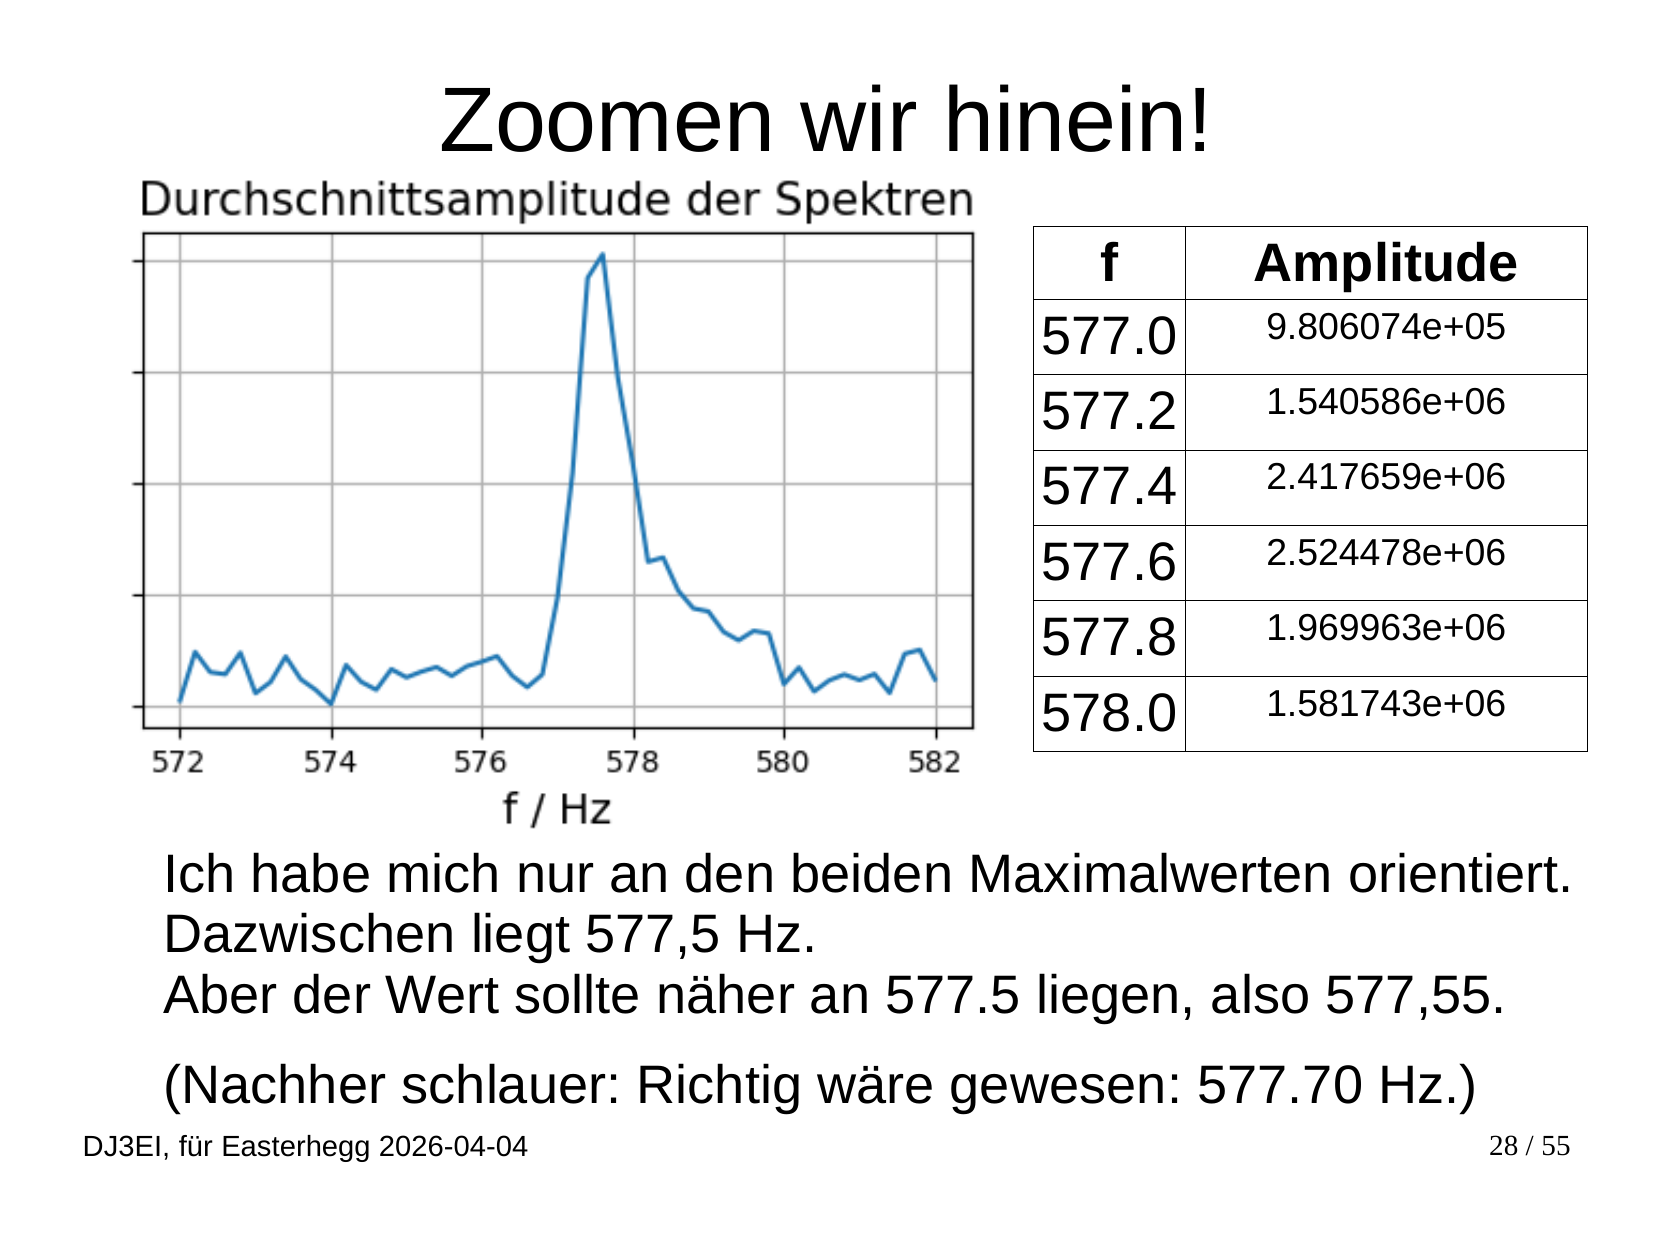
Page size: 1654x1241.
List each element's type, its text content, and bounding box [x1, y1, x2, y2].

table_cell 577.2 [1034, 375, 1185, 450]
picture [111, 160, 996, 852]
table_cell 2.417659e+06 [1186, 451, 1587, 525]
table_cell 577.6 [1034, 526, 1185, 600]
title Zoomen wir hinein! [82, 49, 1571, 191]
table_header f [1034, 227, 1185, 299]
table_cell 577.8 [1034, 601, 1185, 676]
table_cell 9.806074e+05 [1186, 300, 1587, 374]
table_cell 577.4 [1034, 451, 1185, 525]
table_cell 2.524478e+06 [1186, 526, 1587, 600]
table_cell 1.969963e+06 [1186, 601, 1587, 676]
text_box Ich habe mich nur an den beiden Maximalwerten orientiert. Dazwischen liegt 577,5 Hz. Aber der Wert sollte näher an 577.5 liegen, also 577,55. (Nachher schlauer: Richtig wäre gewesen: 577.70 Hz.) [148, 835, 1590, 1123]
table_cell 1.540586e+06 [1186, 375, 1587, 450]
table_cell 577.0 [1034, 300, 1185, 374]
table_cell 578.0 [1034, 677, 1185, 751]
table_cell 1.581743e+06 [1186, 677, 1587, 751]
table_header Amplitude [1186, 227, 1587, 299]
